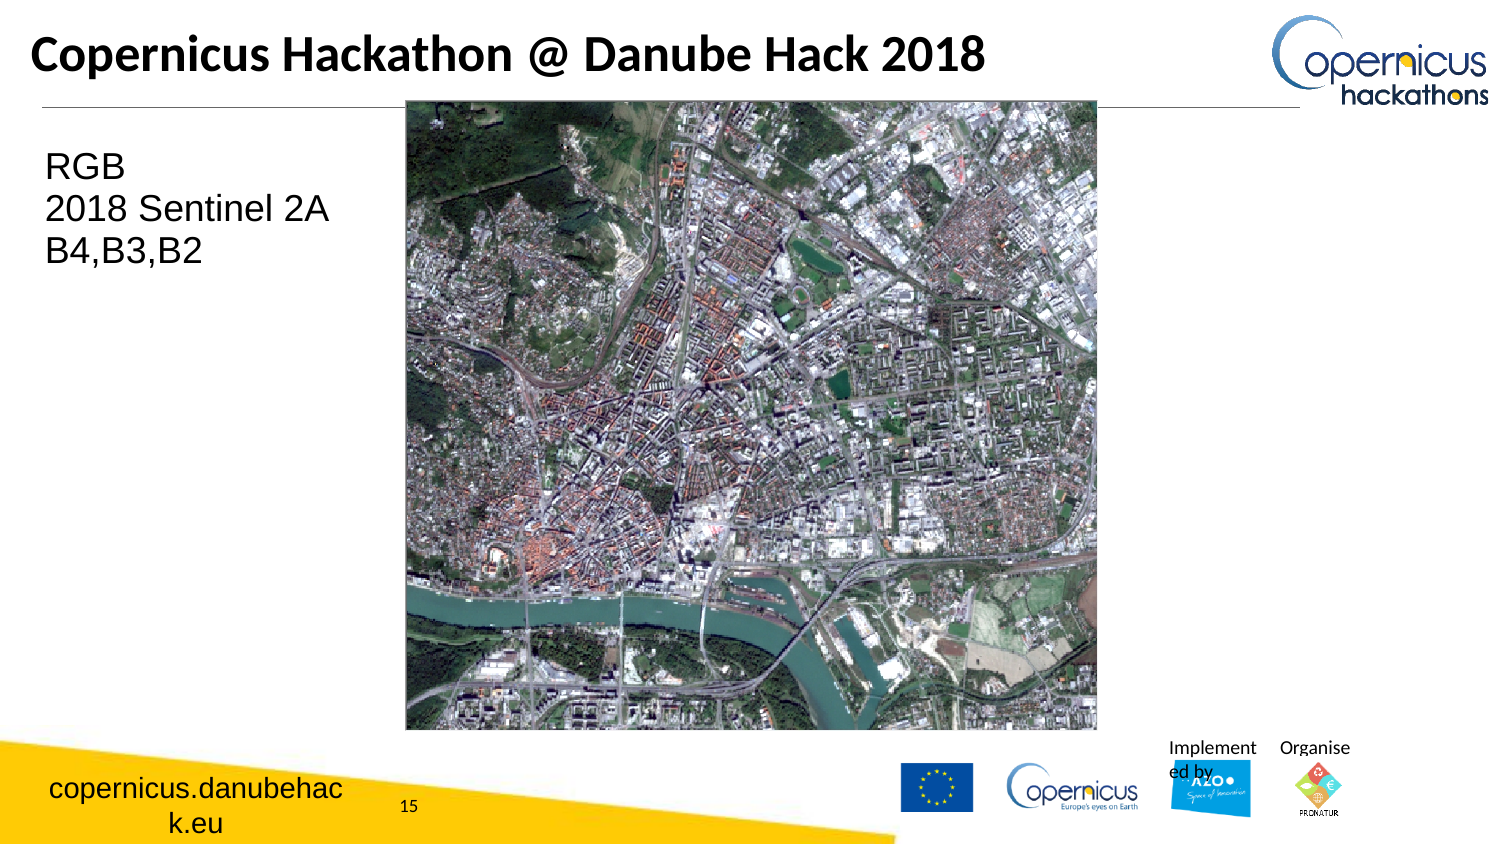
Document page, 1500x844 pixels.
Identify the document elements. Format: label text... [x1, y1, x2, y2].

picture [0, 100, 1252, 844]
text_box RGB 2018 Sentinel 2A B4,B3,B2 [30, 138, 649, 280]
slide_number <number> [384, 782, 722, 827]
picture [1280, 756, 1356, 821]
picture [1272, 15, 1489, 105]
title Copernicus Hackathon @ Danube Hack 2018 [15, 23, 1288, 86]
footer copernicus.danubehack.eu [28, 782, 365, 827]
